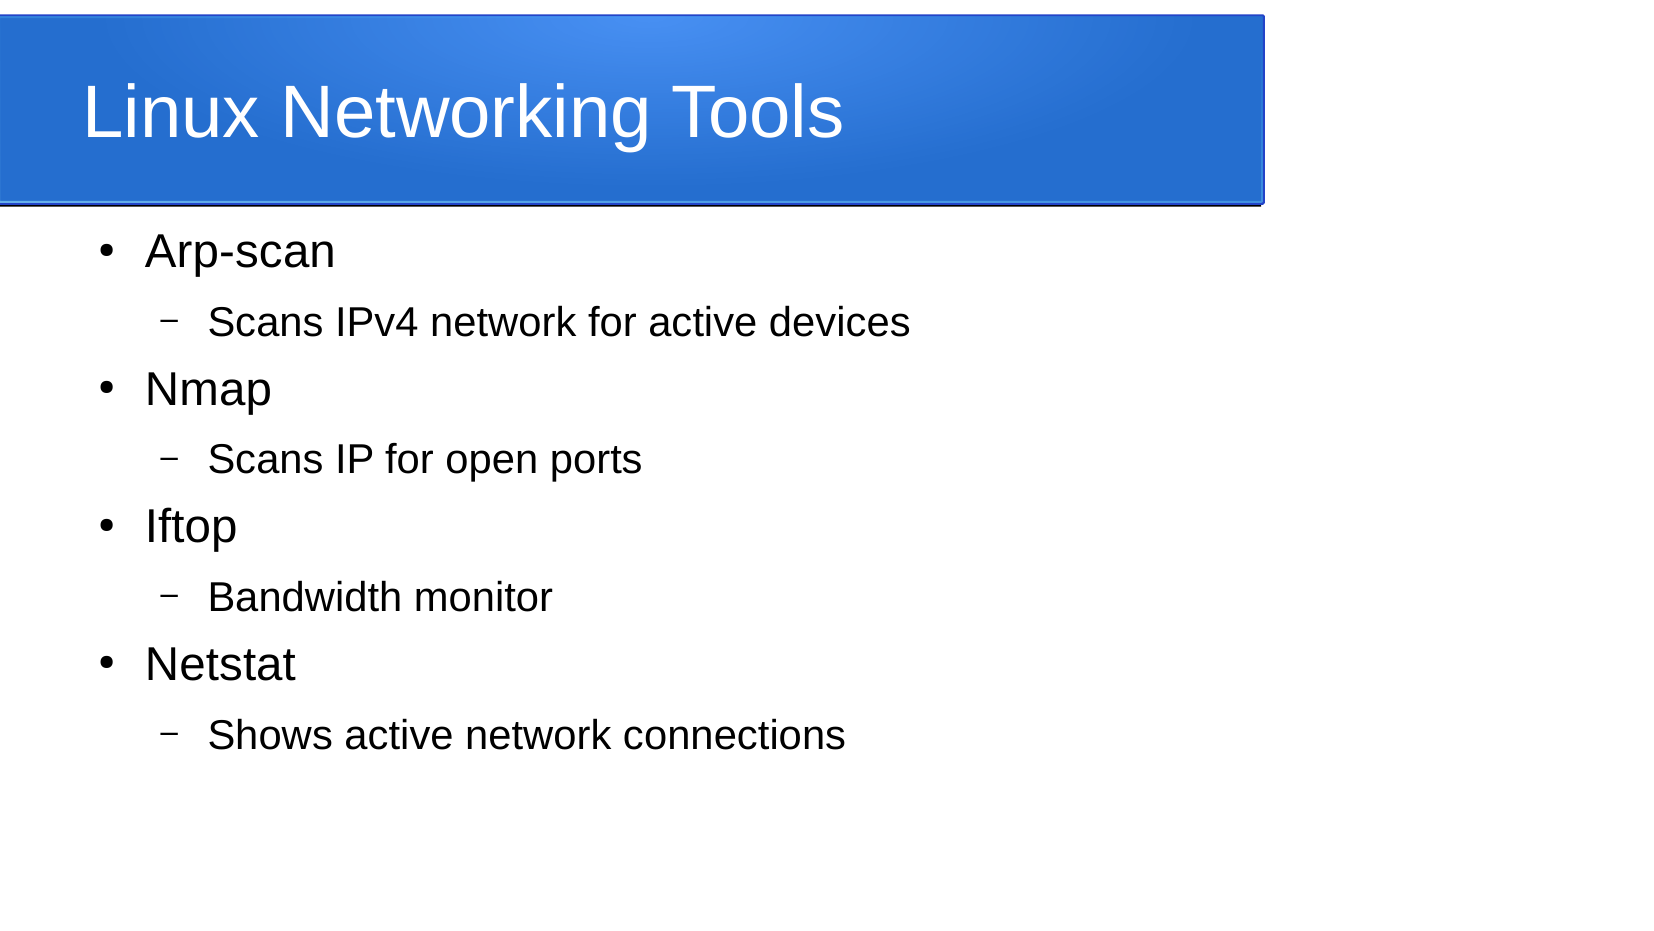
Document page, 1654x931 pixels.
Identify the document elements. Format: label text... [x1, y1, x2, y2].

list Arp-scan Scans IPv4 network for active devices Nmap Scans IP for open ports Iftop Bandwidth monitor Netstat Shows active network connections [82, 224, 1571, 764]
title Linux Networking Tools [82, 35, 1235, 189]
